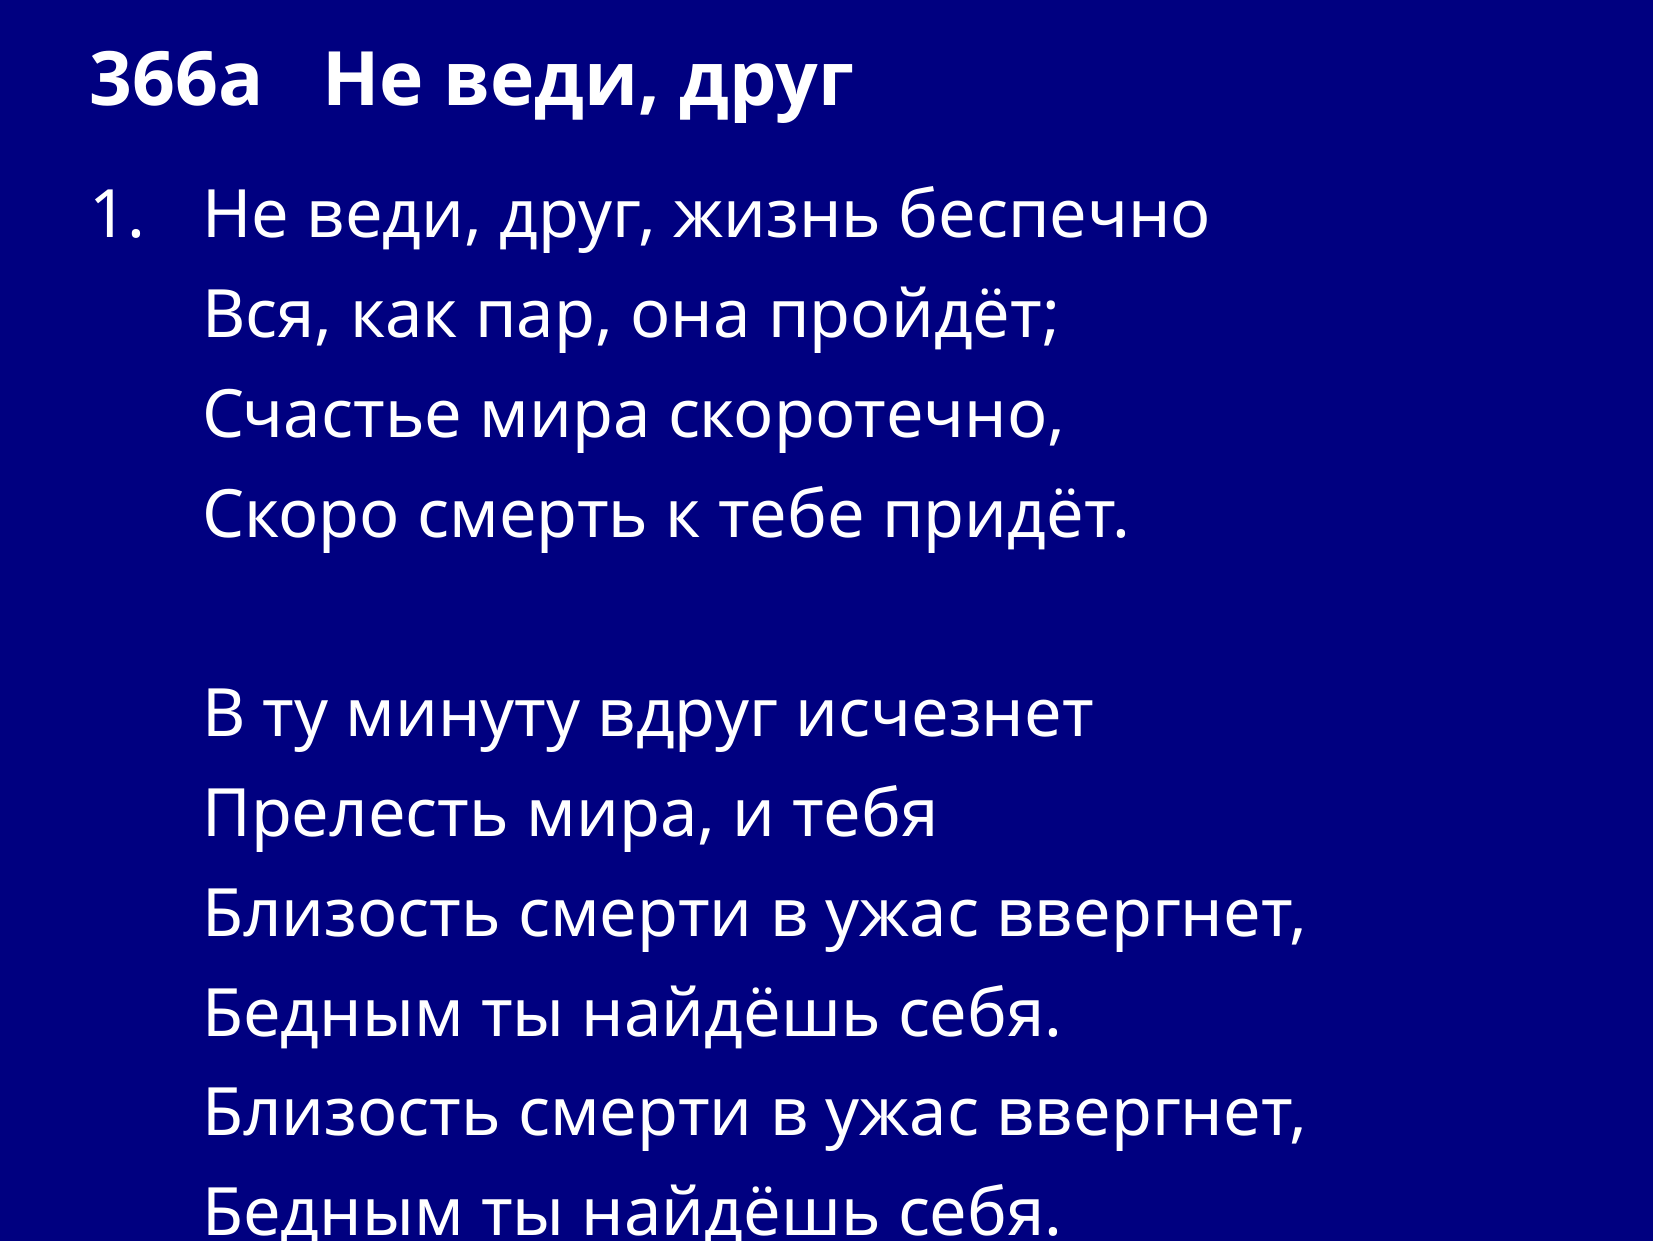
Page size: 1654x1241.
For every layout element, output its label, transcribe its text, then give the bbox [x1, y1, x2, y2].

text_box 1. Не веди, друг, жизнь беспечно Вся, как пар, она пройдёт; Счастье мира скоротечно, Скоро смерть к тебе придёт. В ту минуту вдруг исчезнет Прелесть мира, и тебя Близость смерти в ужас ввергнет, Бедным ты найдёшь себя. Близость смерти в ужас ввергнет, Бедным ты найдёшь себя. [75, 150, 1576, 1163]
text_box 366а Не веди, друг [75, 18, 1576, 131]
